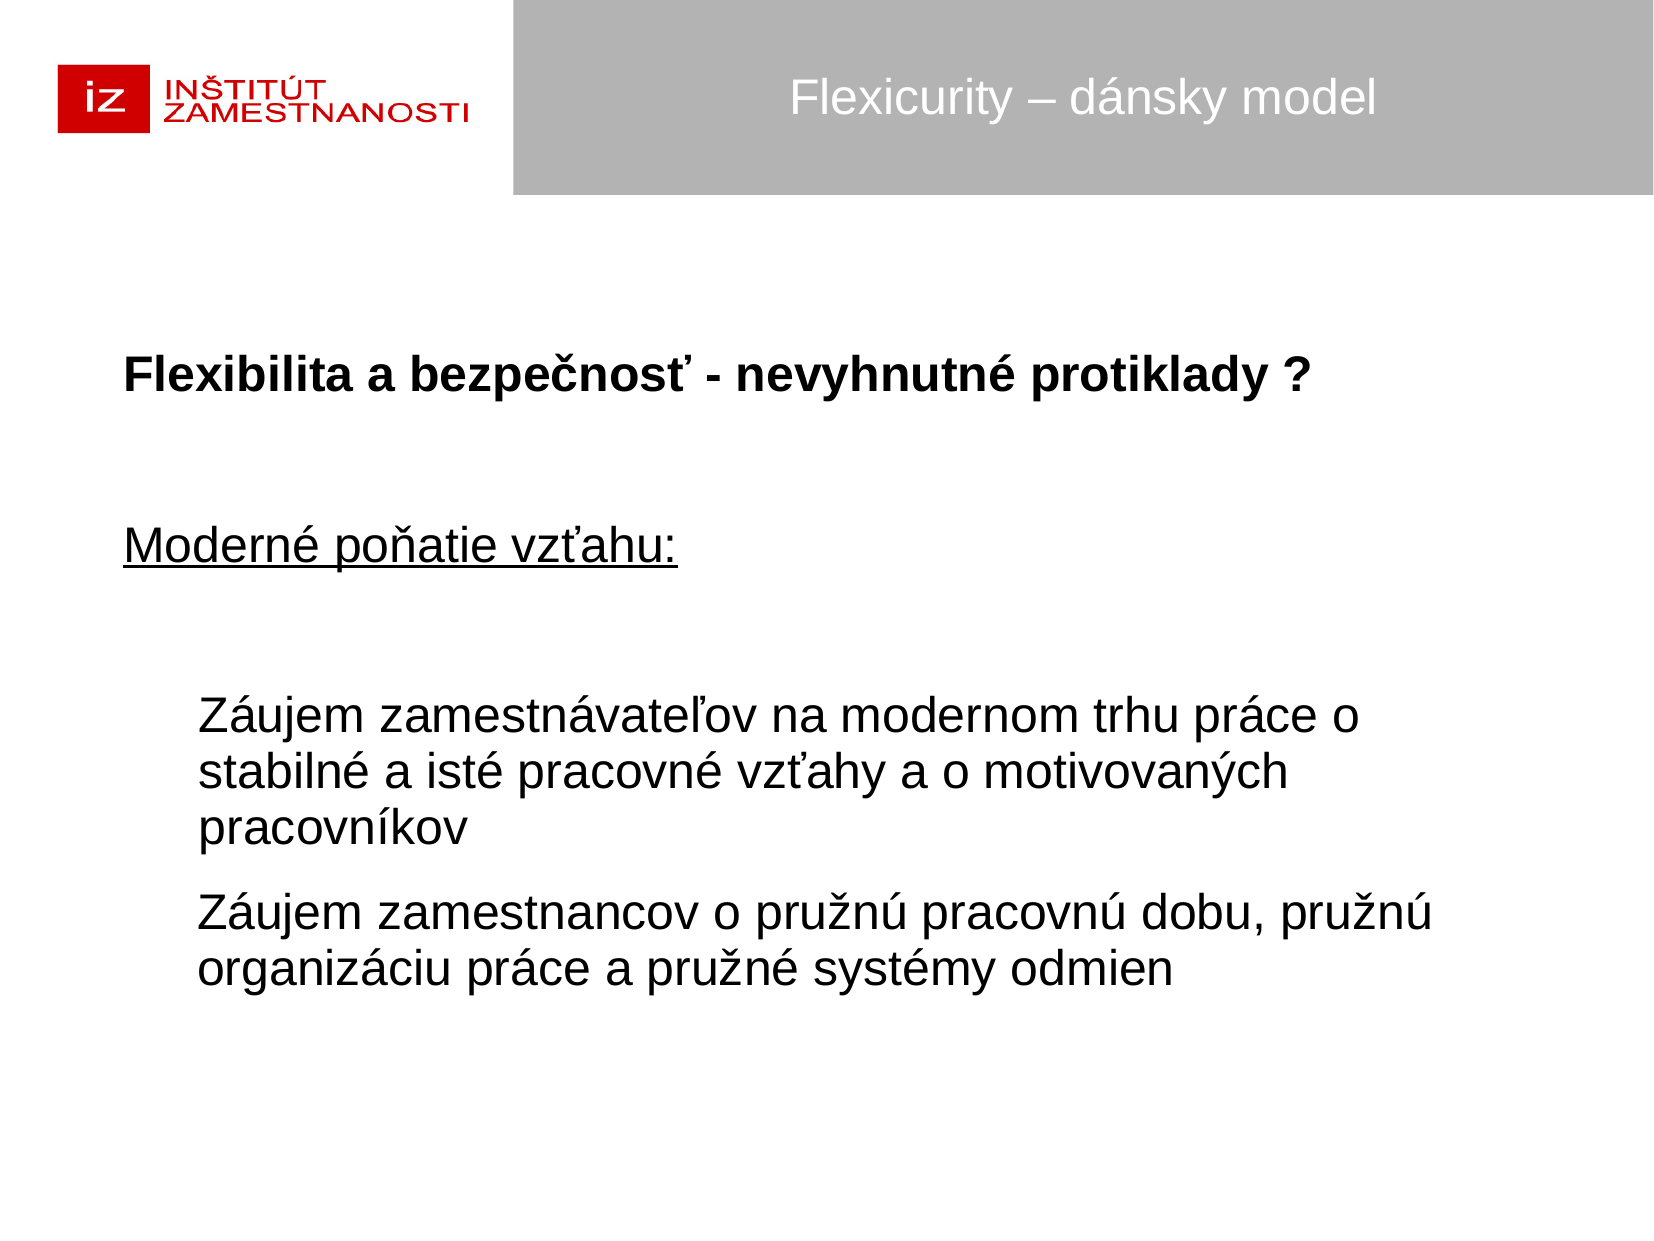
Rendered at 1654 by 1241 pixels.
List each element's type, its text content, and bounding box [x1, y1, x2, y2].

list Flexibilita a bezpečnosť - nevyhnutné protiklady ? Moderné poňatie vzťahu: Záujem zamestnávateľov na modernom trhu práce o stabilné a isté pracovné vzťahy a o motivovaných pracovníkov Záujem zamestnancov o pružnú pracovnú dobu, pružnú organizáciu práce a pružné systémy odmien [123, 346, 1536, 1128]
text_box Flexicurity – dánsky model [513, 0, 1654, 195]
text_box [0, 0, 1654, 196]
picture [6, 5, 513, 189]
